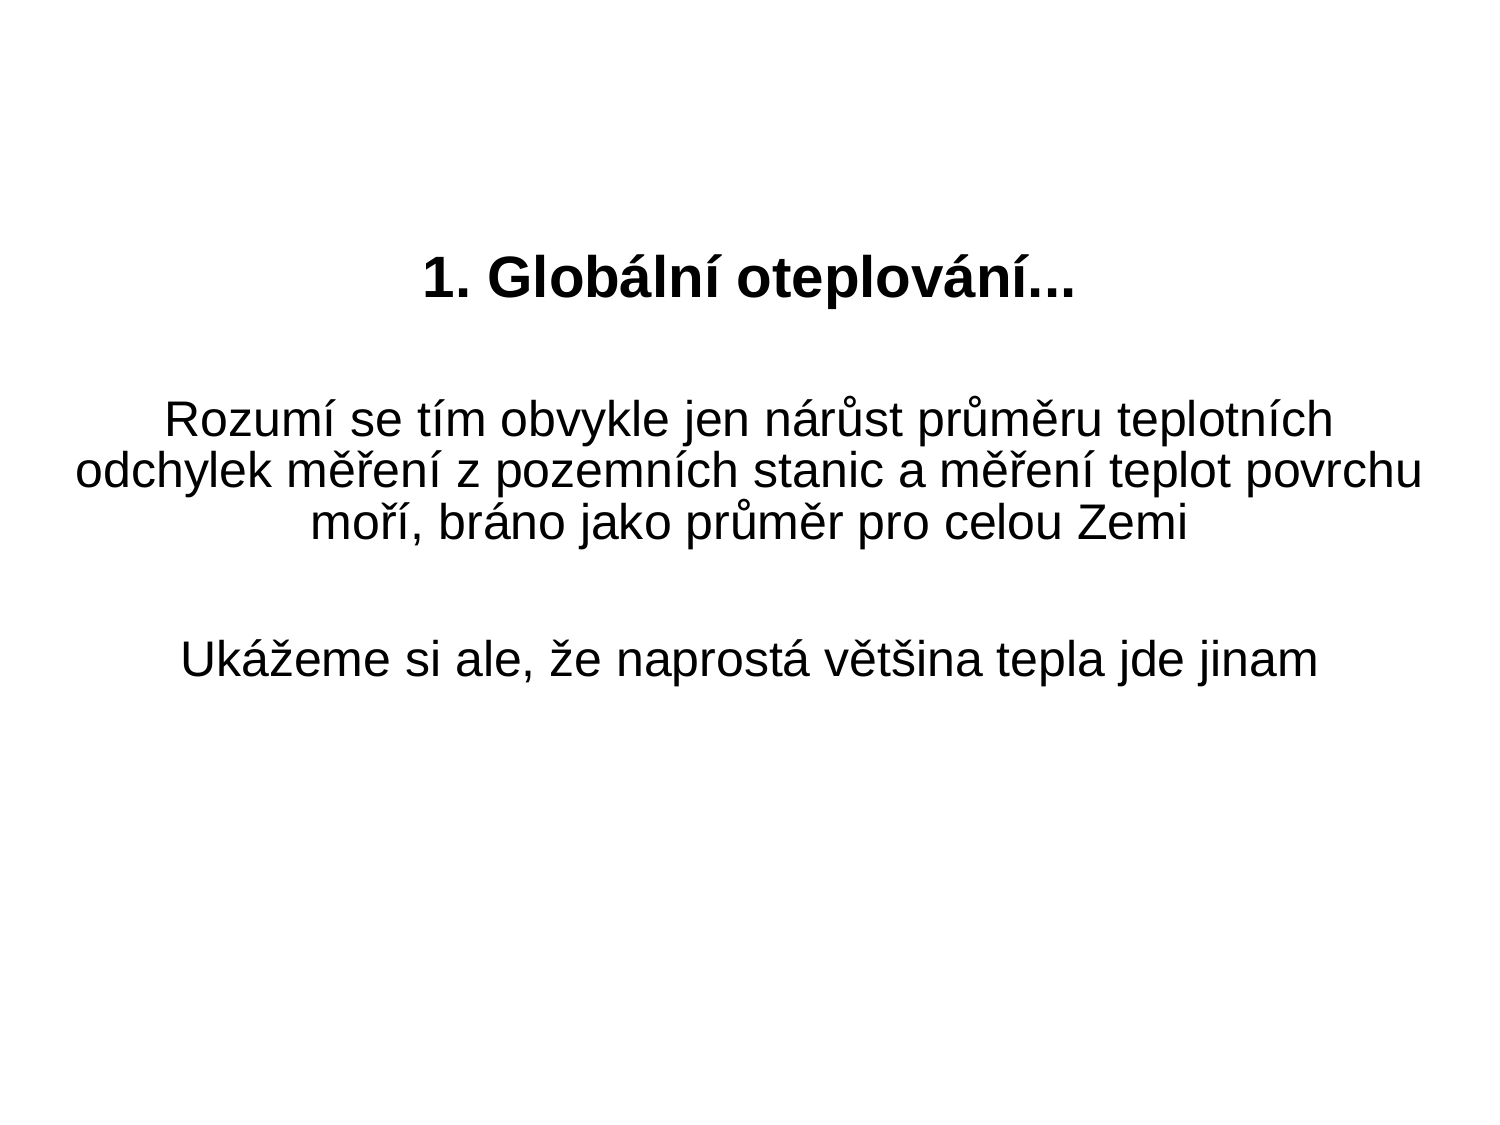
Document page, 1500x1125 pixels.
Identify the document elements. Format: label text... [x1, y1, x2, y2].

subtitle 1. Globální oteplování... Rozumí se tím obvykle jen nárůst průměru teplotních odchylek měření z pozemních stanic a měření teplot povrchu moří, bráno jako průměr pro celou Zemi Ukážeme si ale, že naprostá většina tepla jde jinam [75, 21, 1425, 915]
